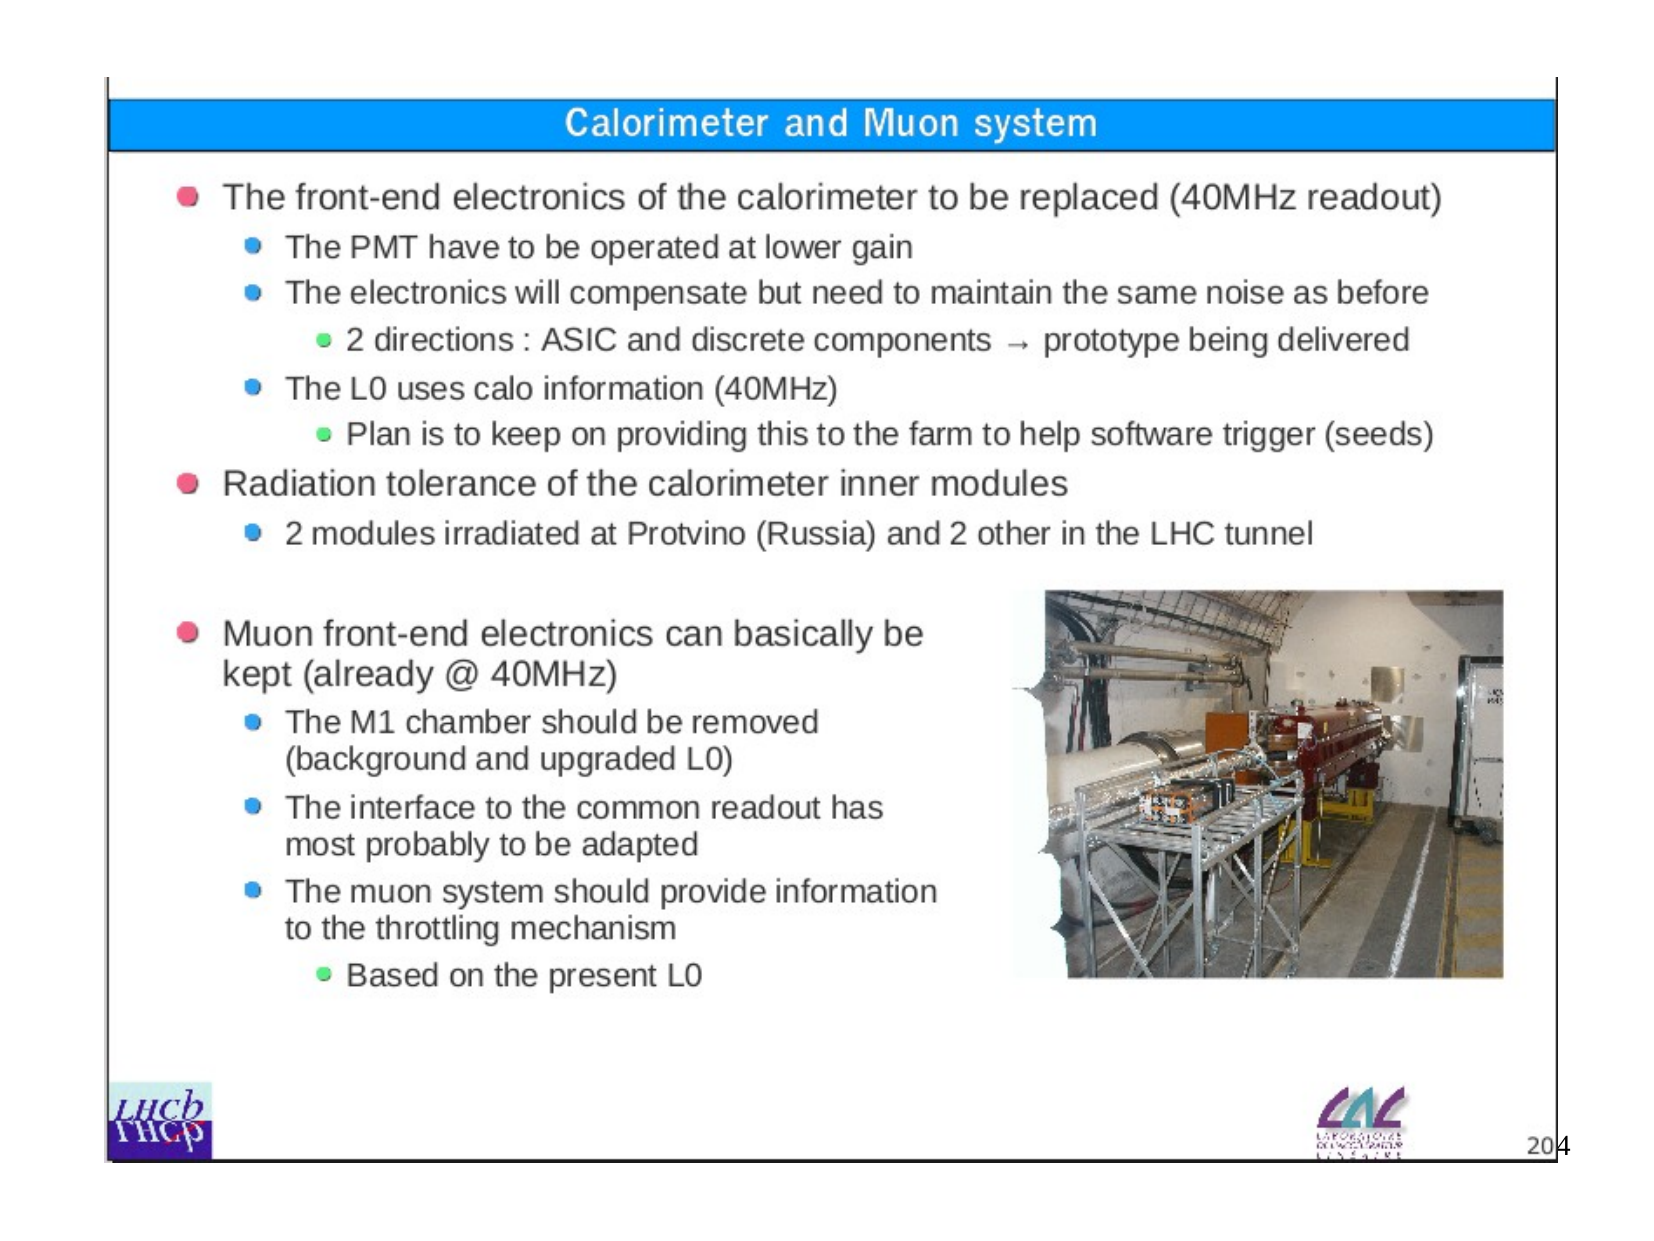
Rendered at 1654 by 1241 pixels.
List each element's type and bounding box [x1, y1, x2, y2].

picture [104, 77, 1558, 1163]
